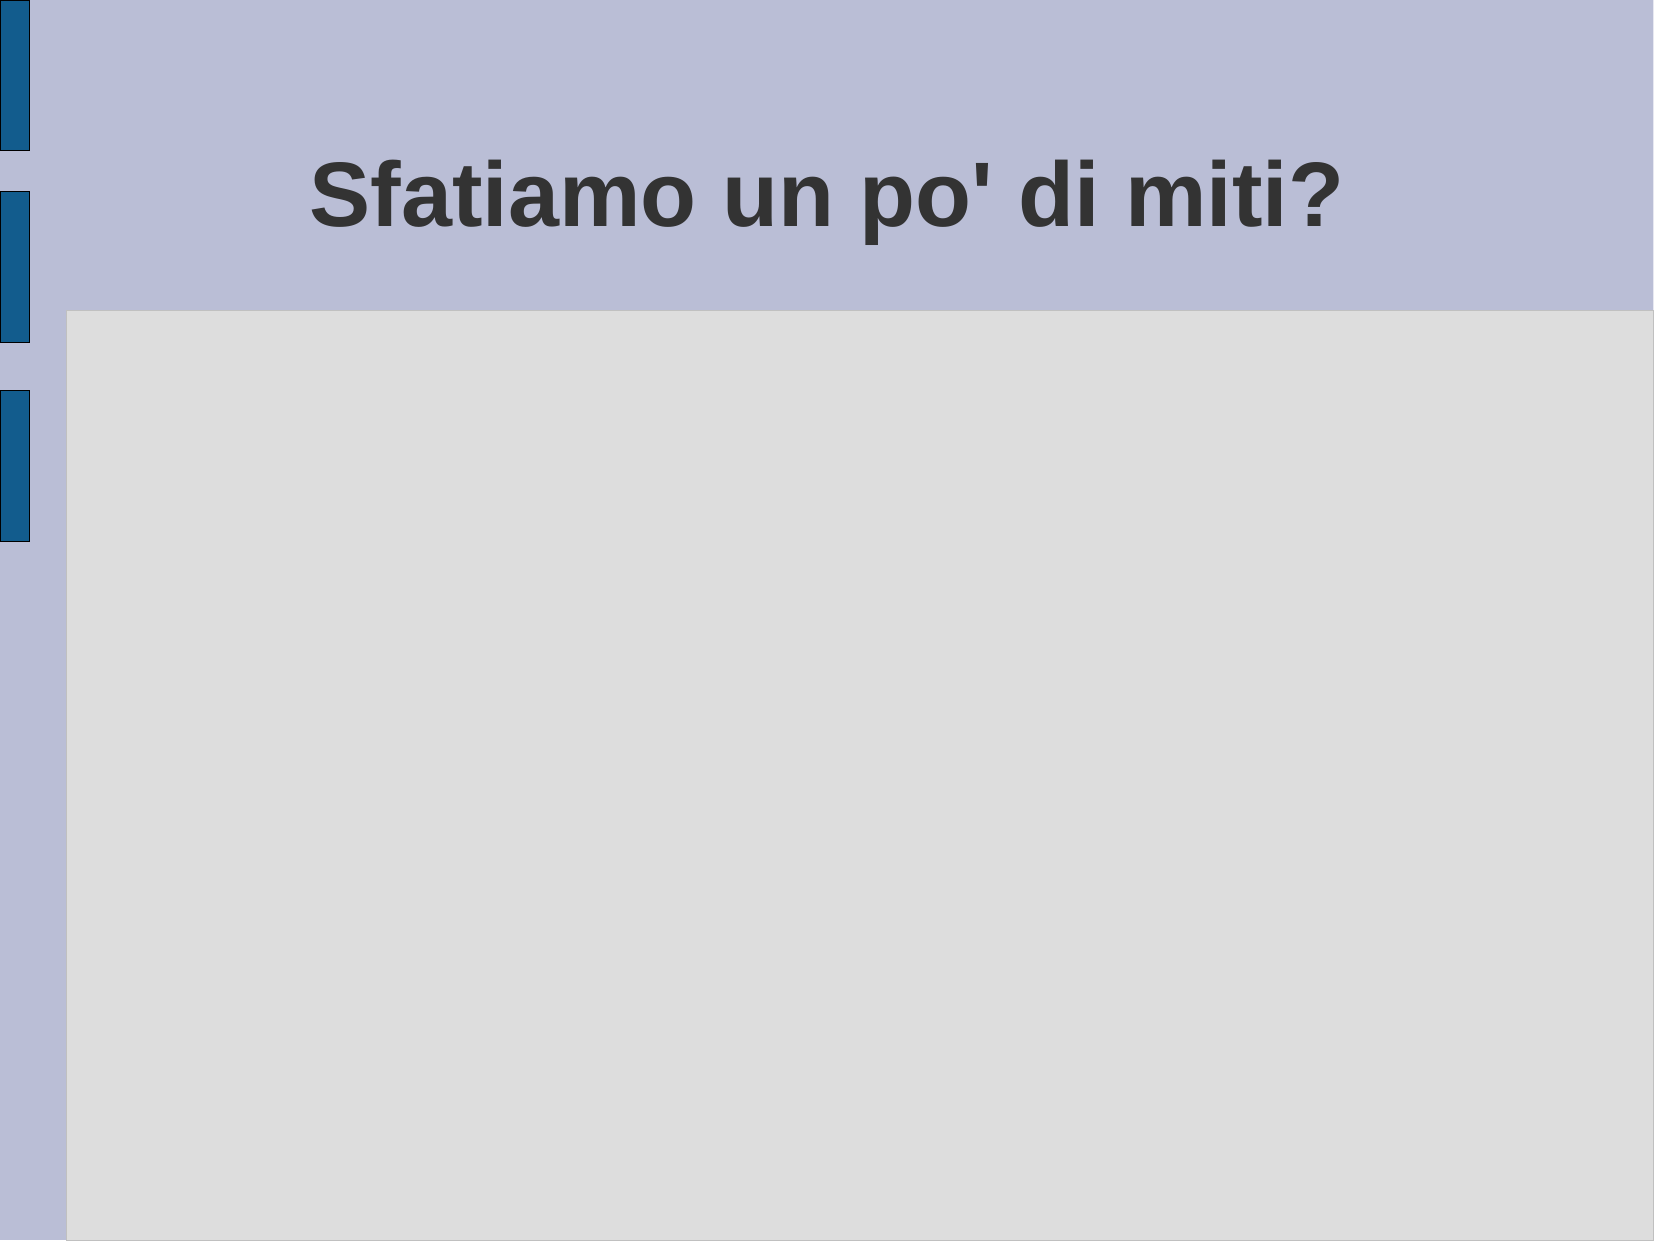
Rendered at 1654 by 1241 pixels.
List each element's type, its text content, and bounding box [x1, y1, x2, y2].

title Sfatiamo un po' di miti? [121, 98, 1534, 291]
